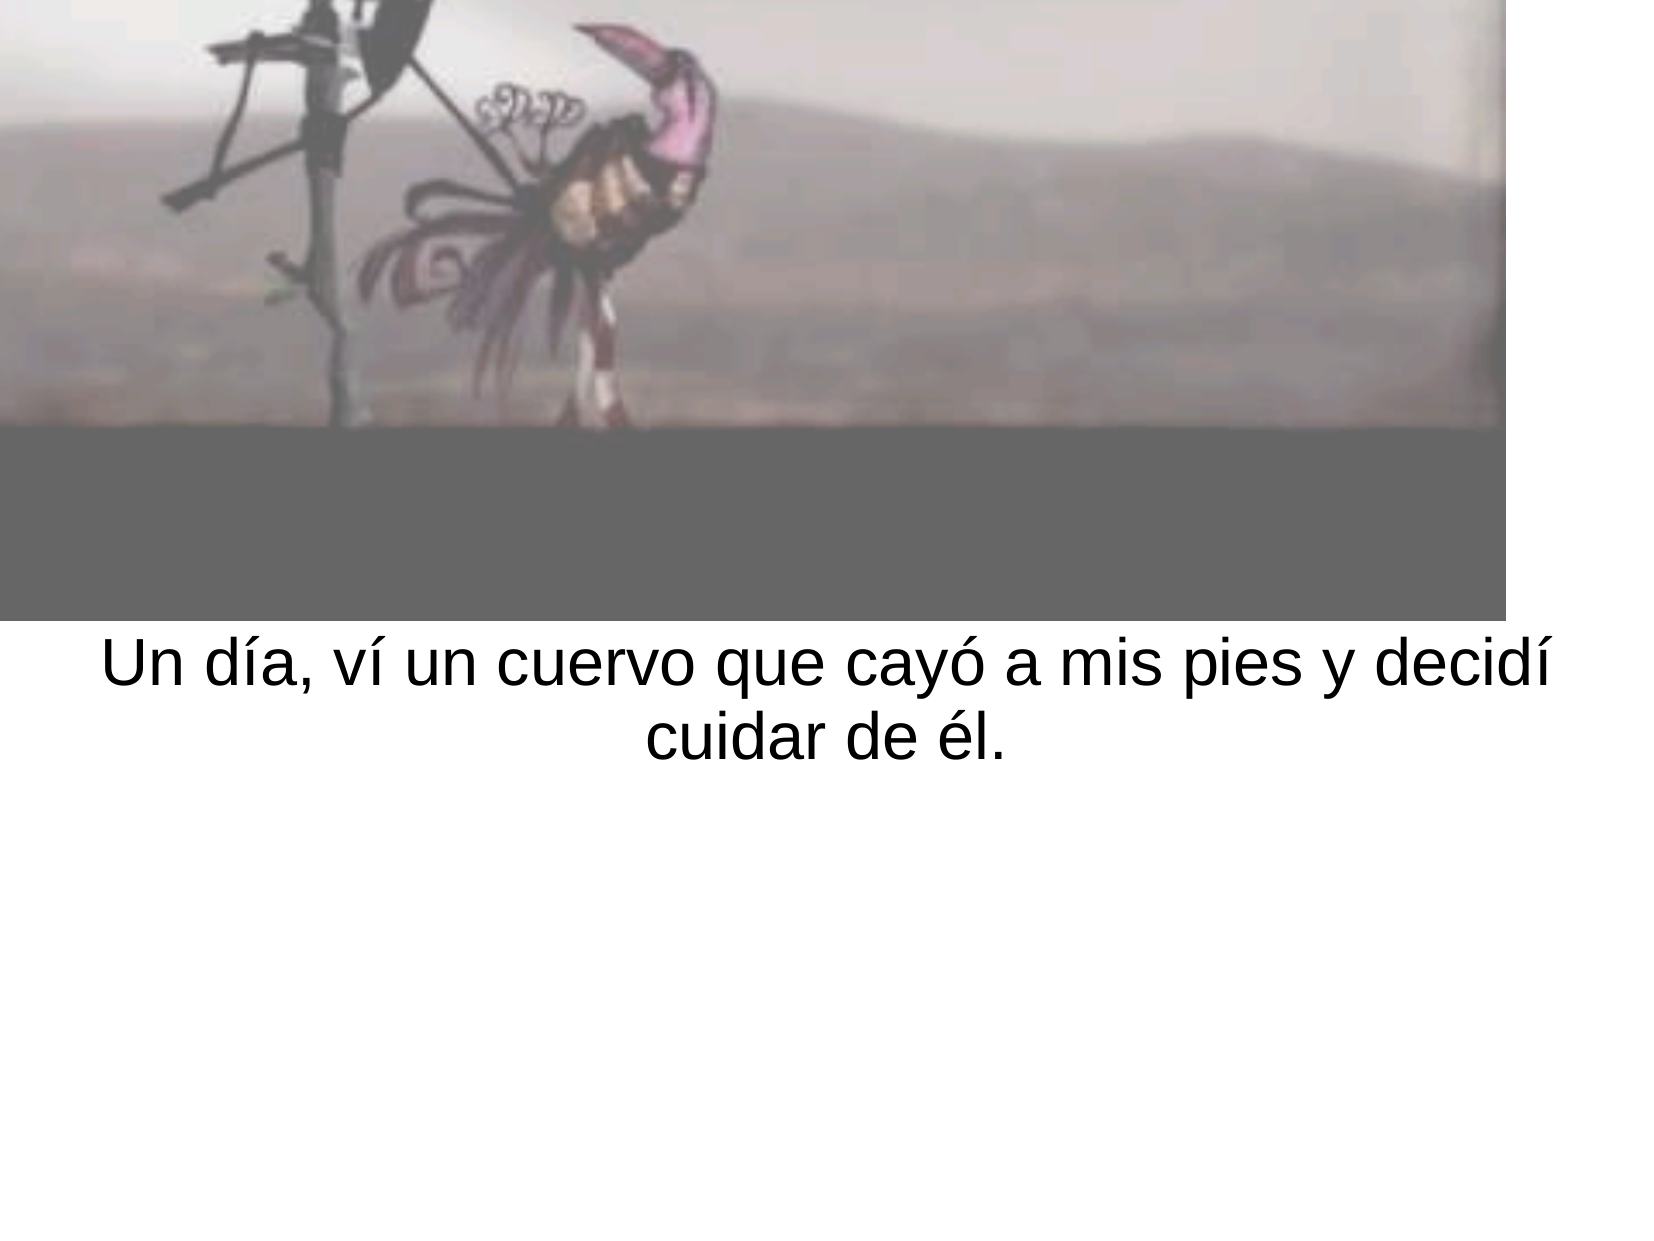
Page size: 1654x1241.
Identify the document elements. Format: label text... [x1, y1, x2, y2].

picture [0, 0, 1506, 621]
text_box Un día, ví un cuervo que cayó a mis pies y decidí cuidar de él. [82, 297, 1571, 1102]
